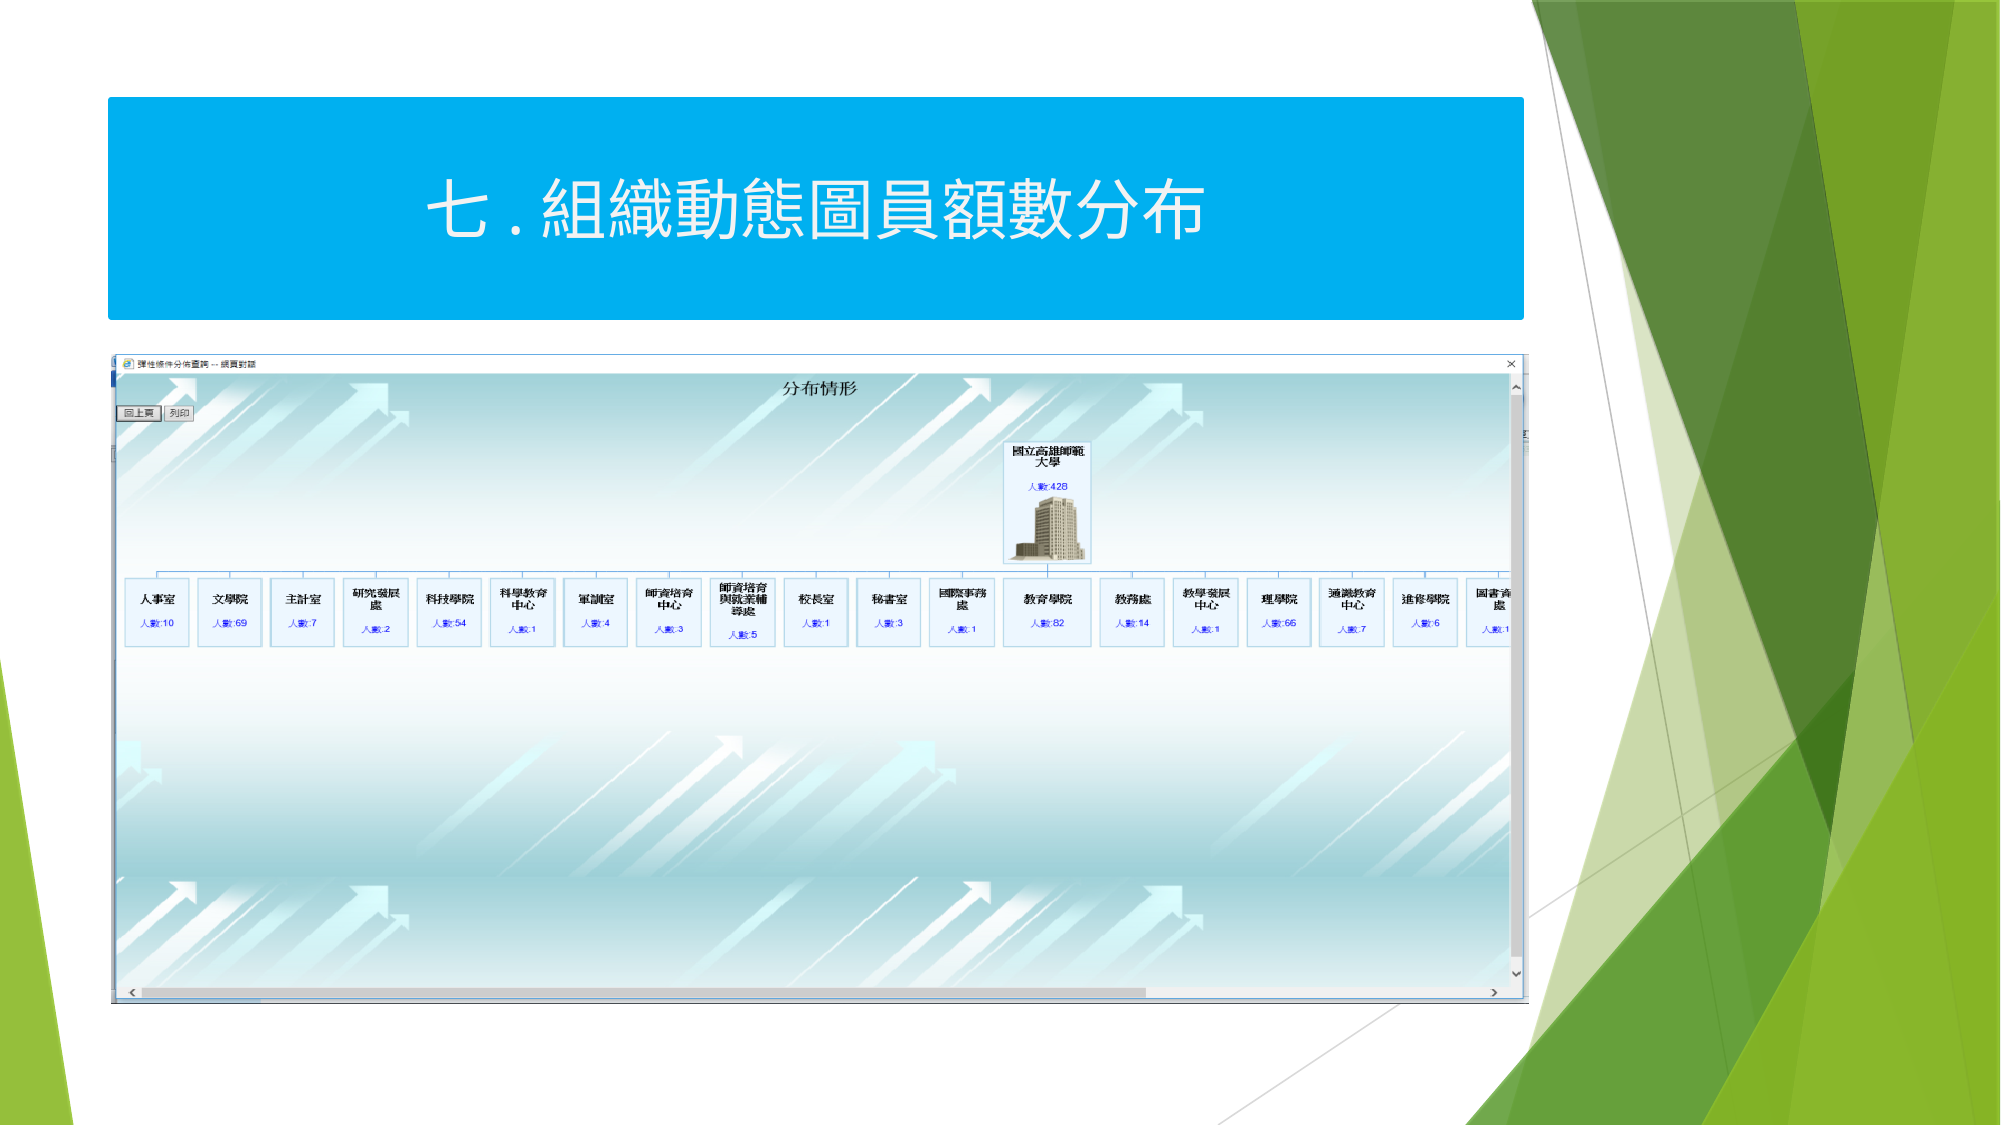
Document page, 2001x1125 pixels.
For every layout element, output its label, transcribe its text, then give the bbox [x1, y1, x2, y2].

picture [111, 354, 1529, 1004]
title 七.組織動態圖員額數分布 [111, 99, 1522, 317]
